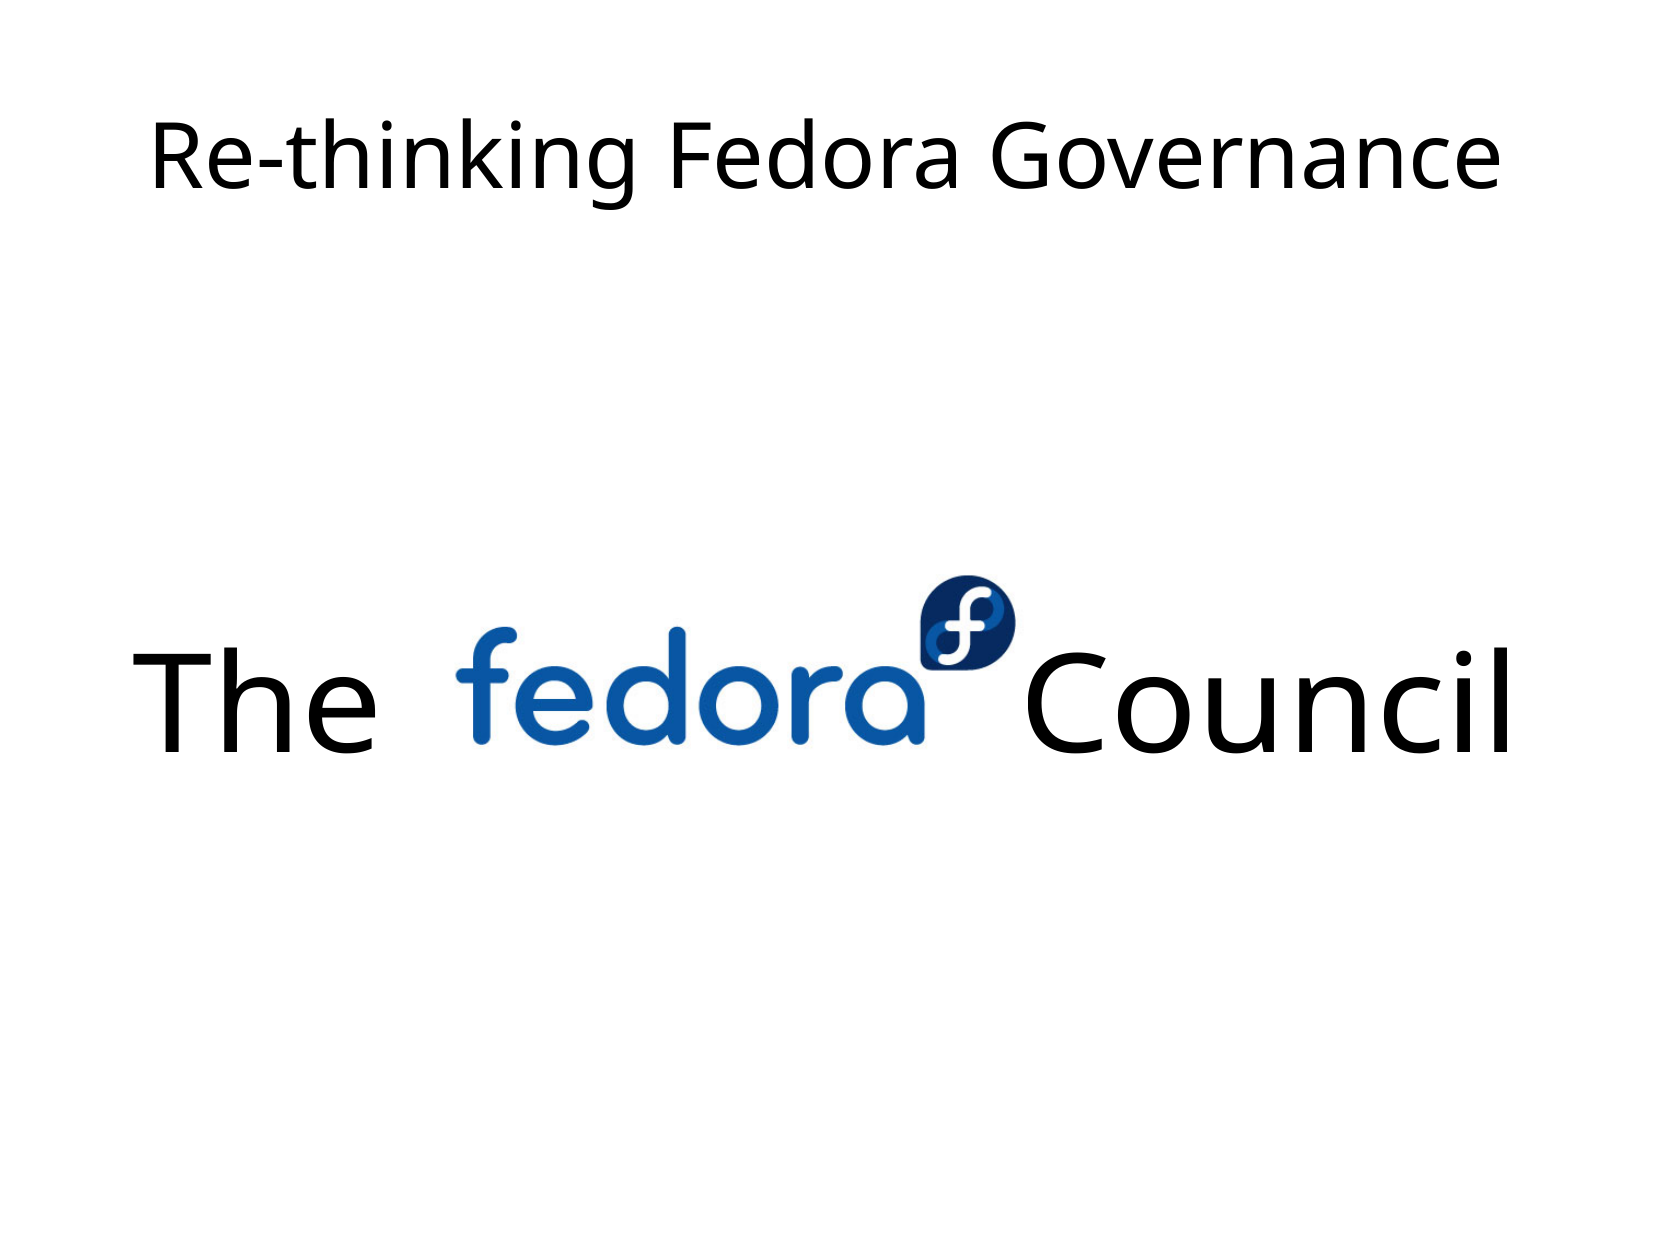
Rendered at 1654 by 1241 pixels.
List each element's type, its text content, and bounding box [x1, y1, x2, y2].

picture [437, 558, 1028, 769]
subtitle The Council [82, 290, 1571, 1109]
title Re-thinking Fedora Governance [82, 49, 1571, 257]
